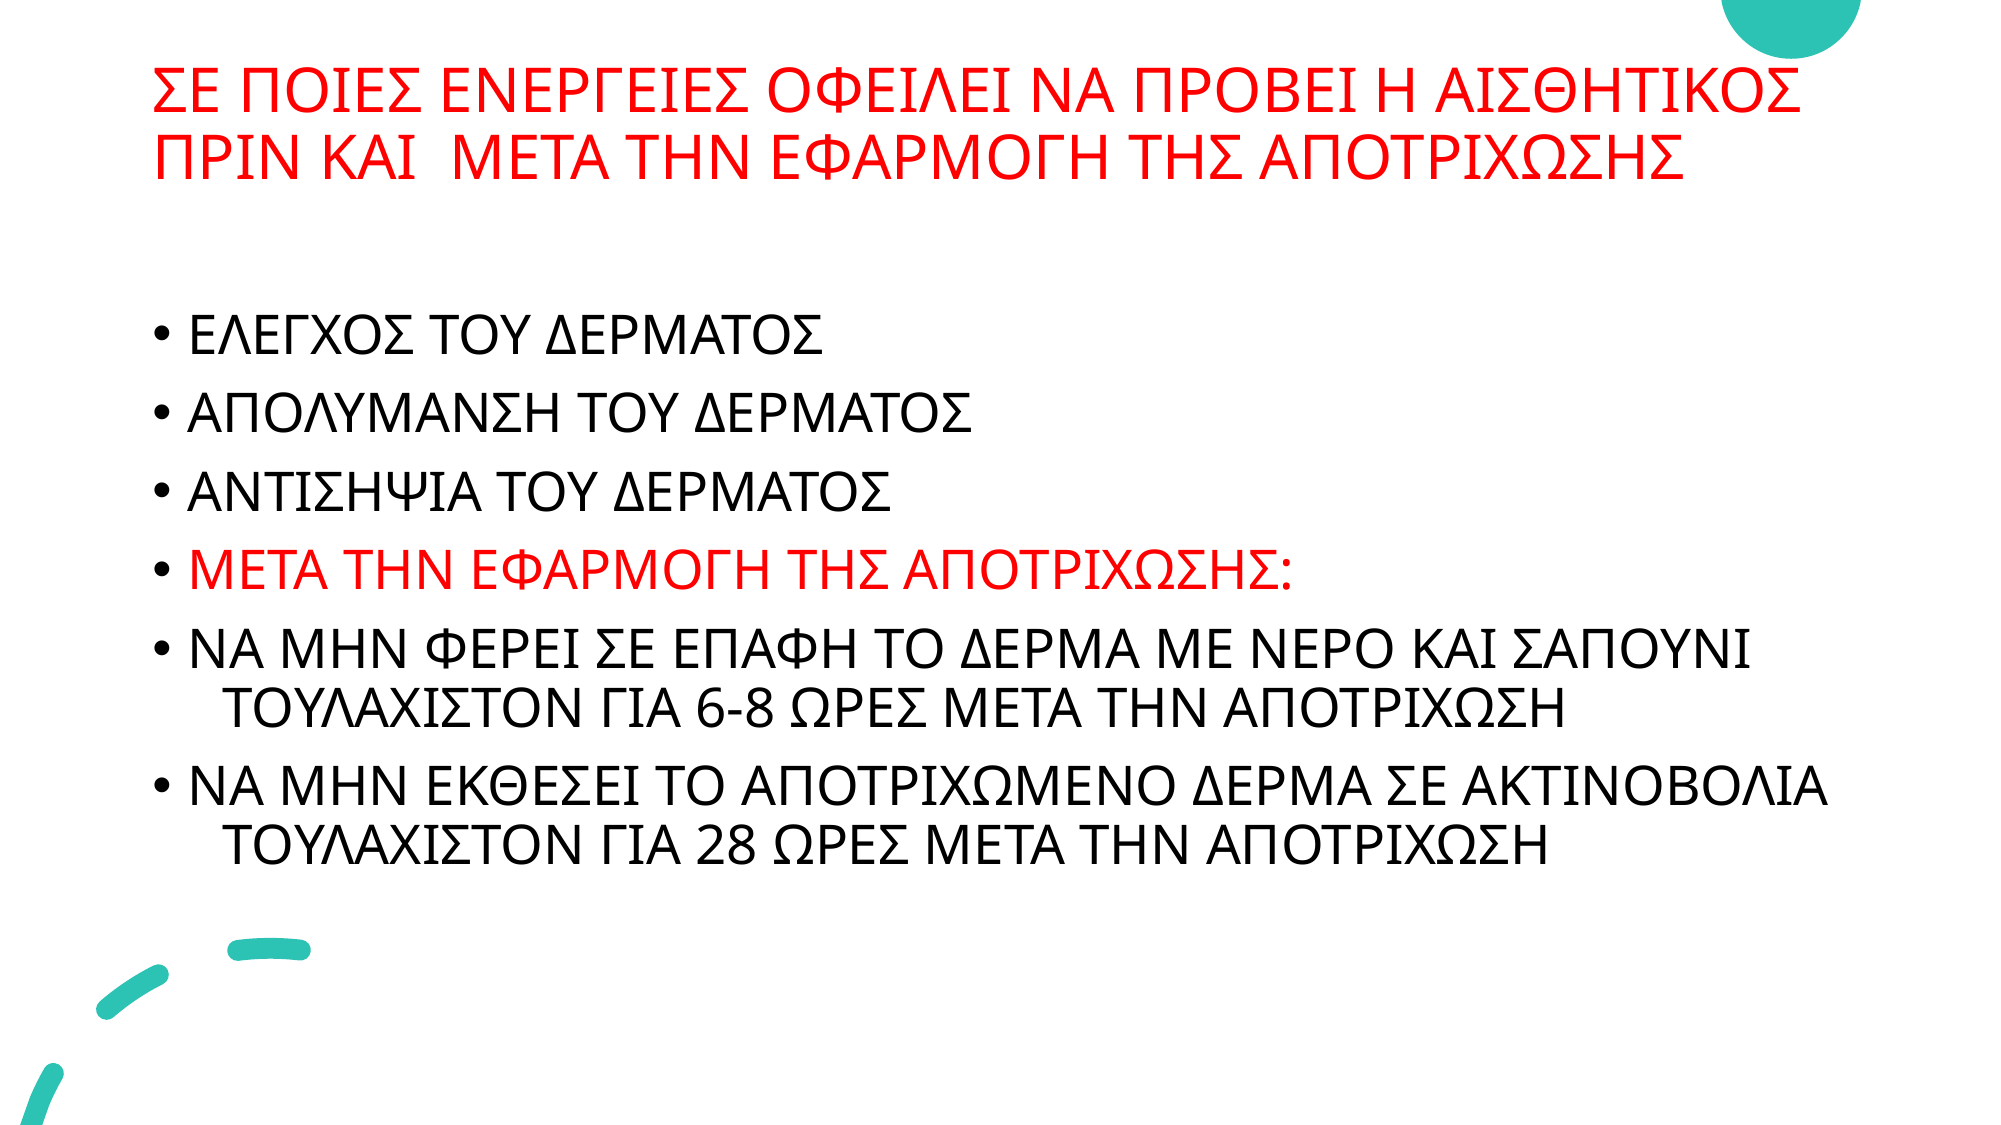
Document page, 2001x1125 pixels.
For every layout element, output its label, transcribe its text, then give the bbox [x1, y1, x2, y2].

list ΕΛΕΓΧΟΣ ΤΟΥ ΔΕΡΜΑΤΟΣ ΑΠΟΛΥΜΑΝΣΗ ΤΟΥ ΔΕΡΜΑΤΟΣ ΑΝΤΙΣΗΨΙΑ ΤΟΥ ΔΕΡΜΑΤΟΣ ΜΕΤΑ ΤΗΝ ΕΦΑΡΜΟΓΗ ΤΗΣ ΑΠΟΤΡΙΧΩΣΗΣ: ΝΑ ΜΗΝ ΦΕΡΕΙ ΣΕ ΕΠΑΦΗ ΤΟ ΔΕΡΜΑ ΜΕ ΝΕΡΟ ΚΑΙ ΣΑΠΟΥΝΙ ΤΟΥΛΑΧΙΣΤΟΝ ΓΙΑ 6-8 ΩΡΕΣ ΜΕΤΑ ΤΗΝ ΑΠΟΤΡΙΧΩΣΗ ΝΑ ΜΗΝ ΕΚΘΕΣΕΙ ΤΟ ΑΠΟΤΡΙΧΩΜΕΝΟ ΔΕΡΜΑ ΣΕ ΑΚΤΙΝΟΒΟΛΙΑ ΤΟΥΛΑΧΙΣΤΟΝ ΓΙΑ 28 ΩΡΕΣ ΜΕΤΑ ΤΗΝ ΑΠΟΤΡΙΧΩΣΗ [137, 299, 1863, 933]
title ΣΕ ΠΟΙΕΣ ΕΝΕΡΓΕΙΕΣ ΟΦΕΙΛΕΙ ΝΑ ΠΡΟΒΕΙ Η ΑΙΣΘΗΤΙΚΟΣ ΠΡΙΝ ΚΑΙ ΜΕΤΑ ΤΗΝ ΕΦΑΡΜΟΓΗ ΤΗΣ ΑΠΟΤΡΙΧΩΣΗΣ [137, 23, 1863, 229]
